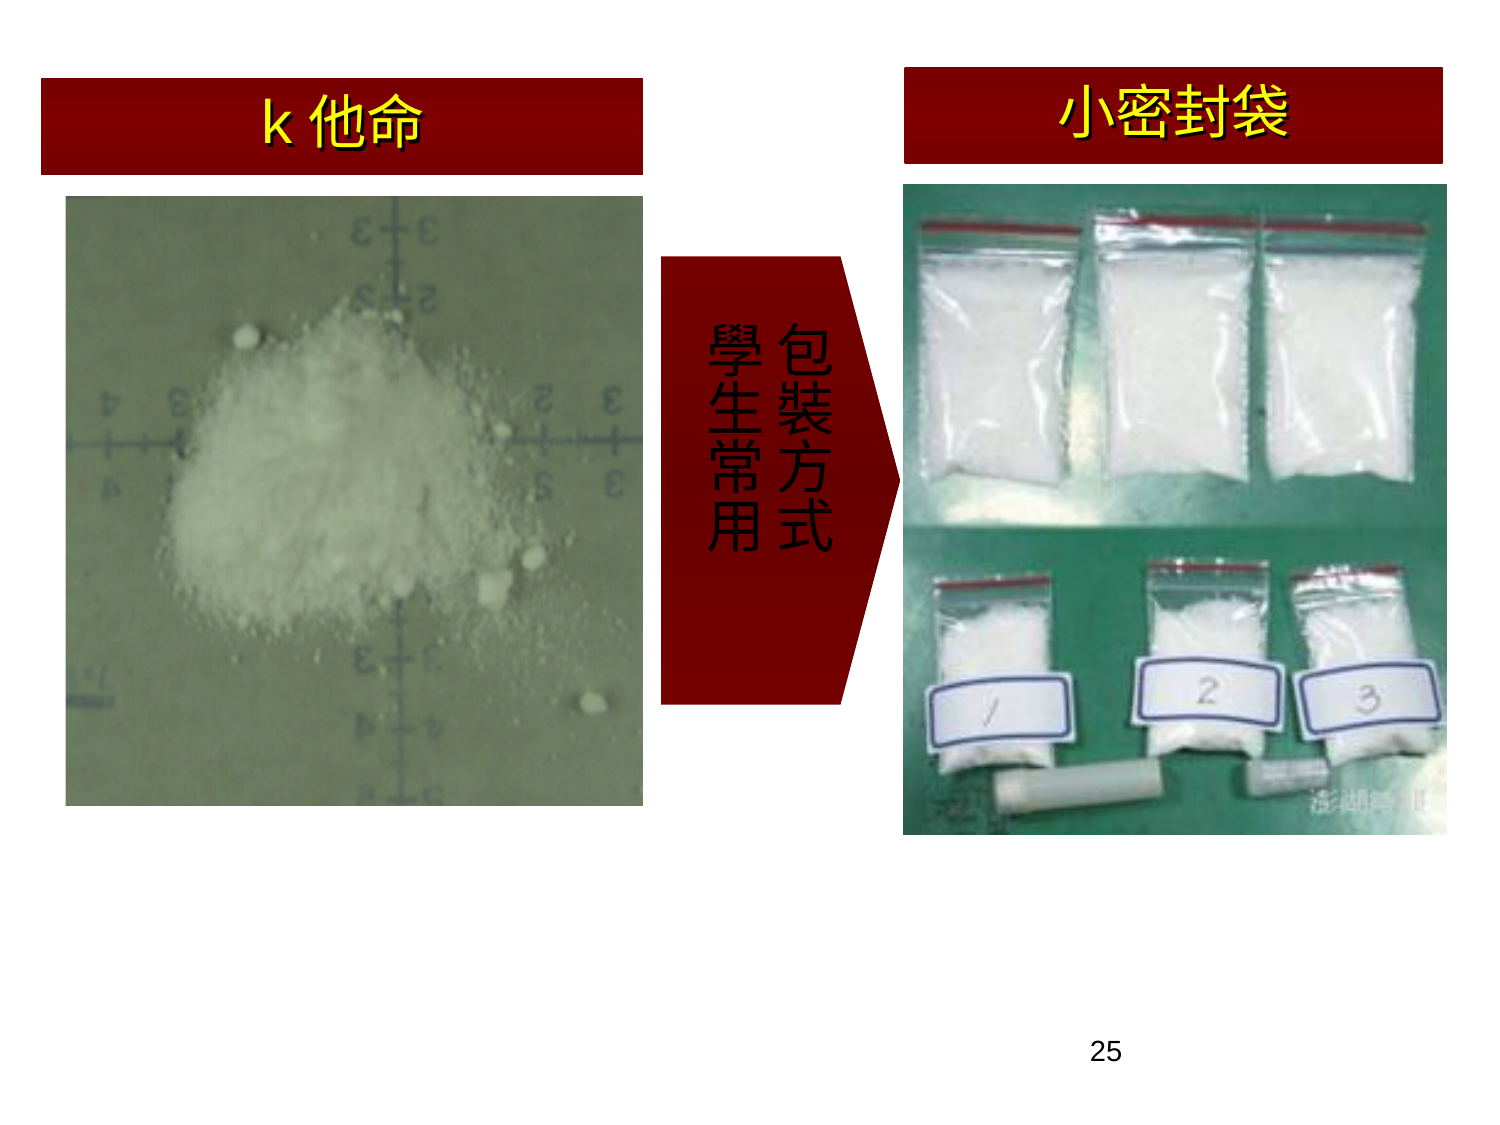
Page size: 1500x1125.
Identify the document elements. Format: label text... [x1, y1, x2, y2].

text_box [1074, 1024, 1426, 1103]
text_box [661, 256, 901, 705]
text_box 包裝方式 學生常用 [655, 305, 846, 630]
text_box k他命 [41, 78, 643, 175]
text_box 小密封袋 [904, 67, 1443, 164]
picture [65, 196, 643, 806]
picture [903, 184, 1447, 835]
